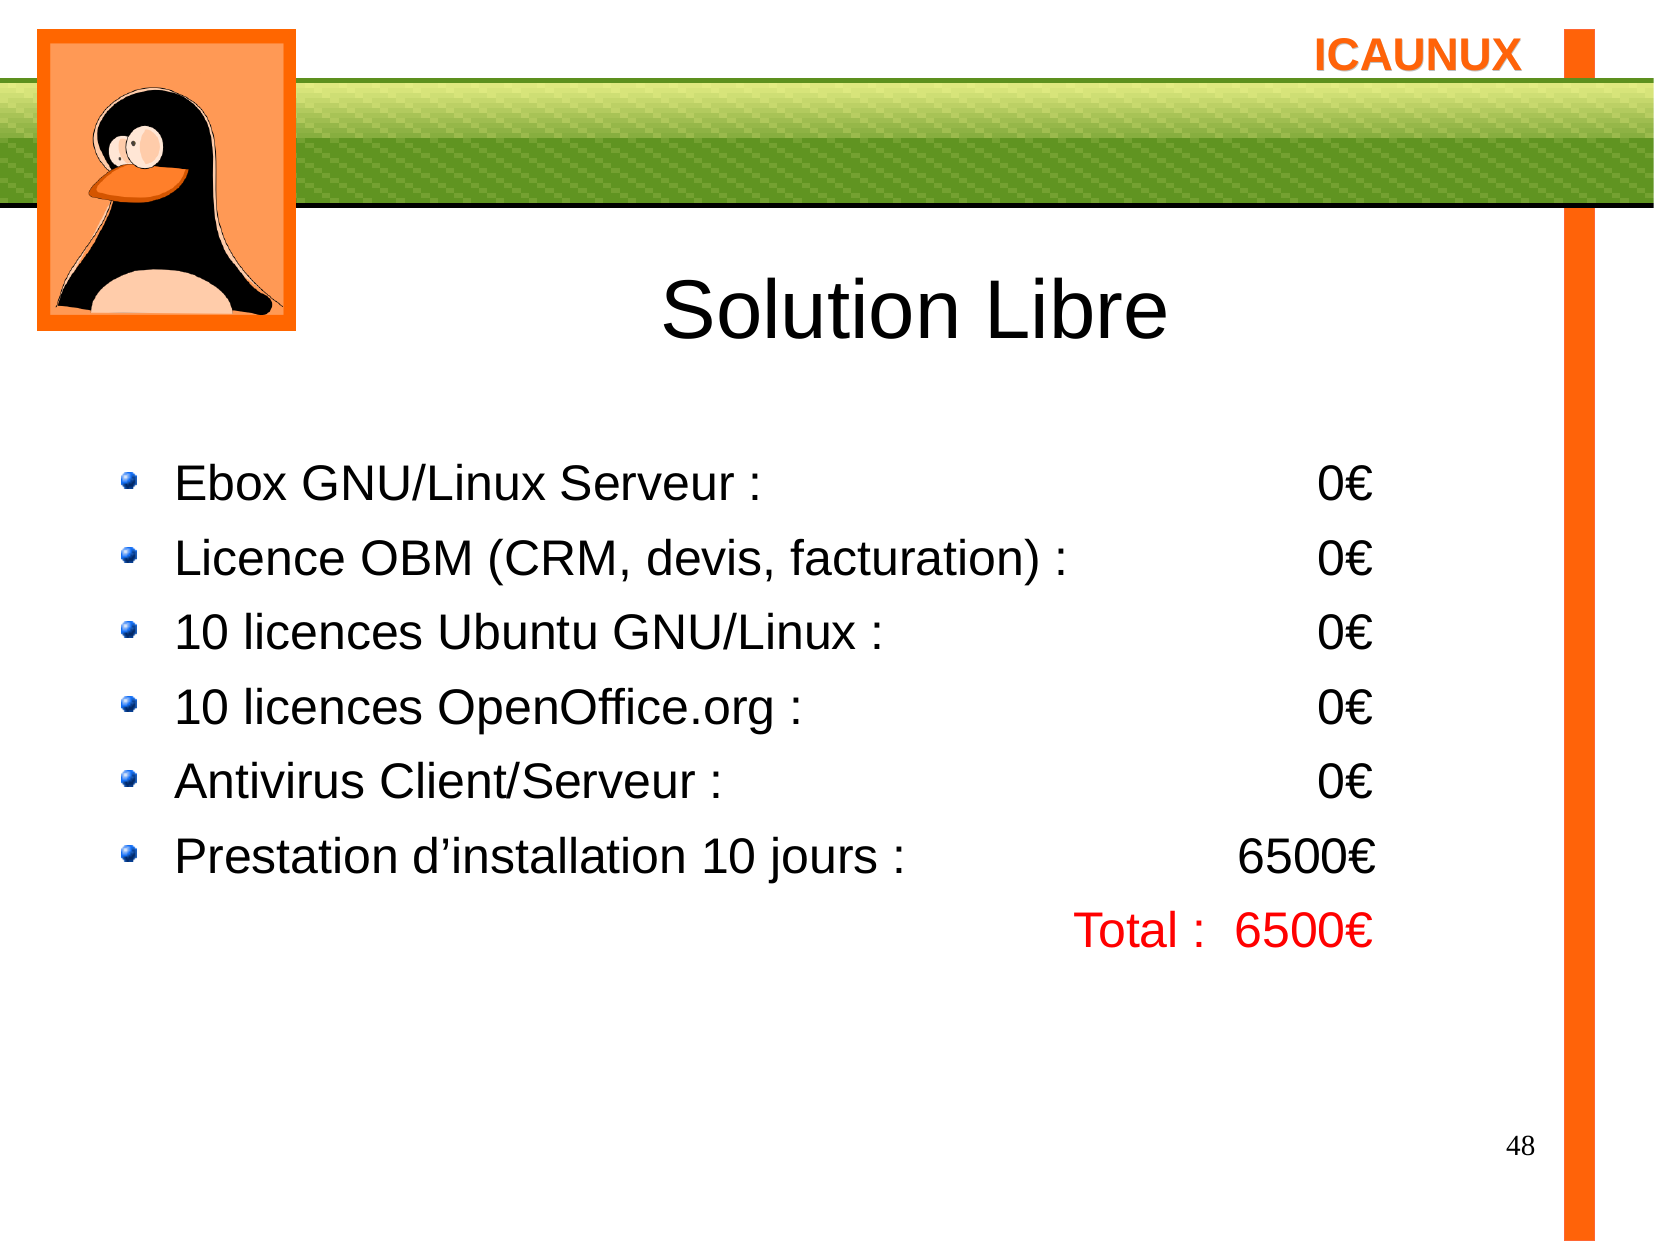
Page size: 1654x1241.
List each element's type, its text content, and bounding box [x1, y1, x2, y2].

list Ebox GNU/Linux Serveur : 0€ Licence OBM (CRM, devis, facturation) : 0€ 10 licences Ubuntu GNU/Linux : 0€ 10 licences OpenOffice.org : 0€ Antivirus Client/Serveur : 0€ Prestation d’installation 10 jours : 6500€ Total : 6500€ [88, 442, 1439, 1186]
picture [0, 29, 1654, 331]
title Solution Libre [324, 235, 1506, 384]
